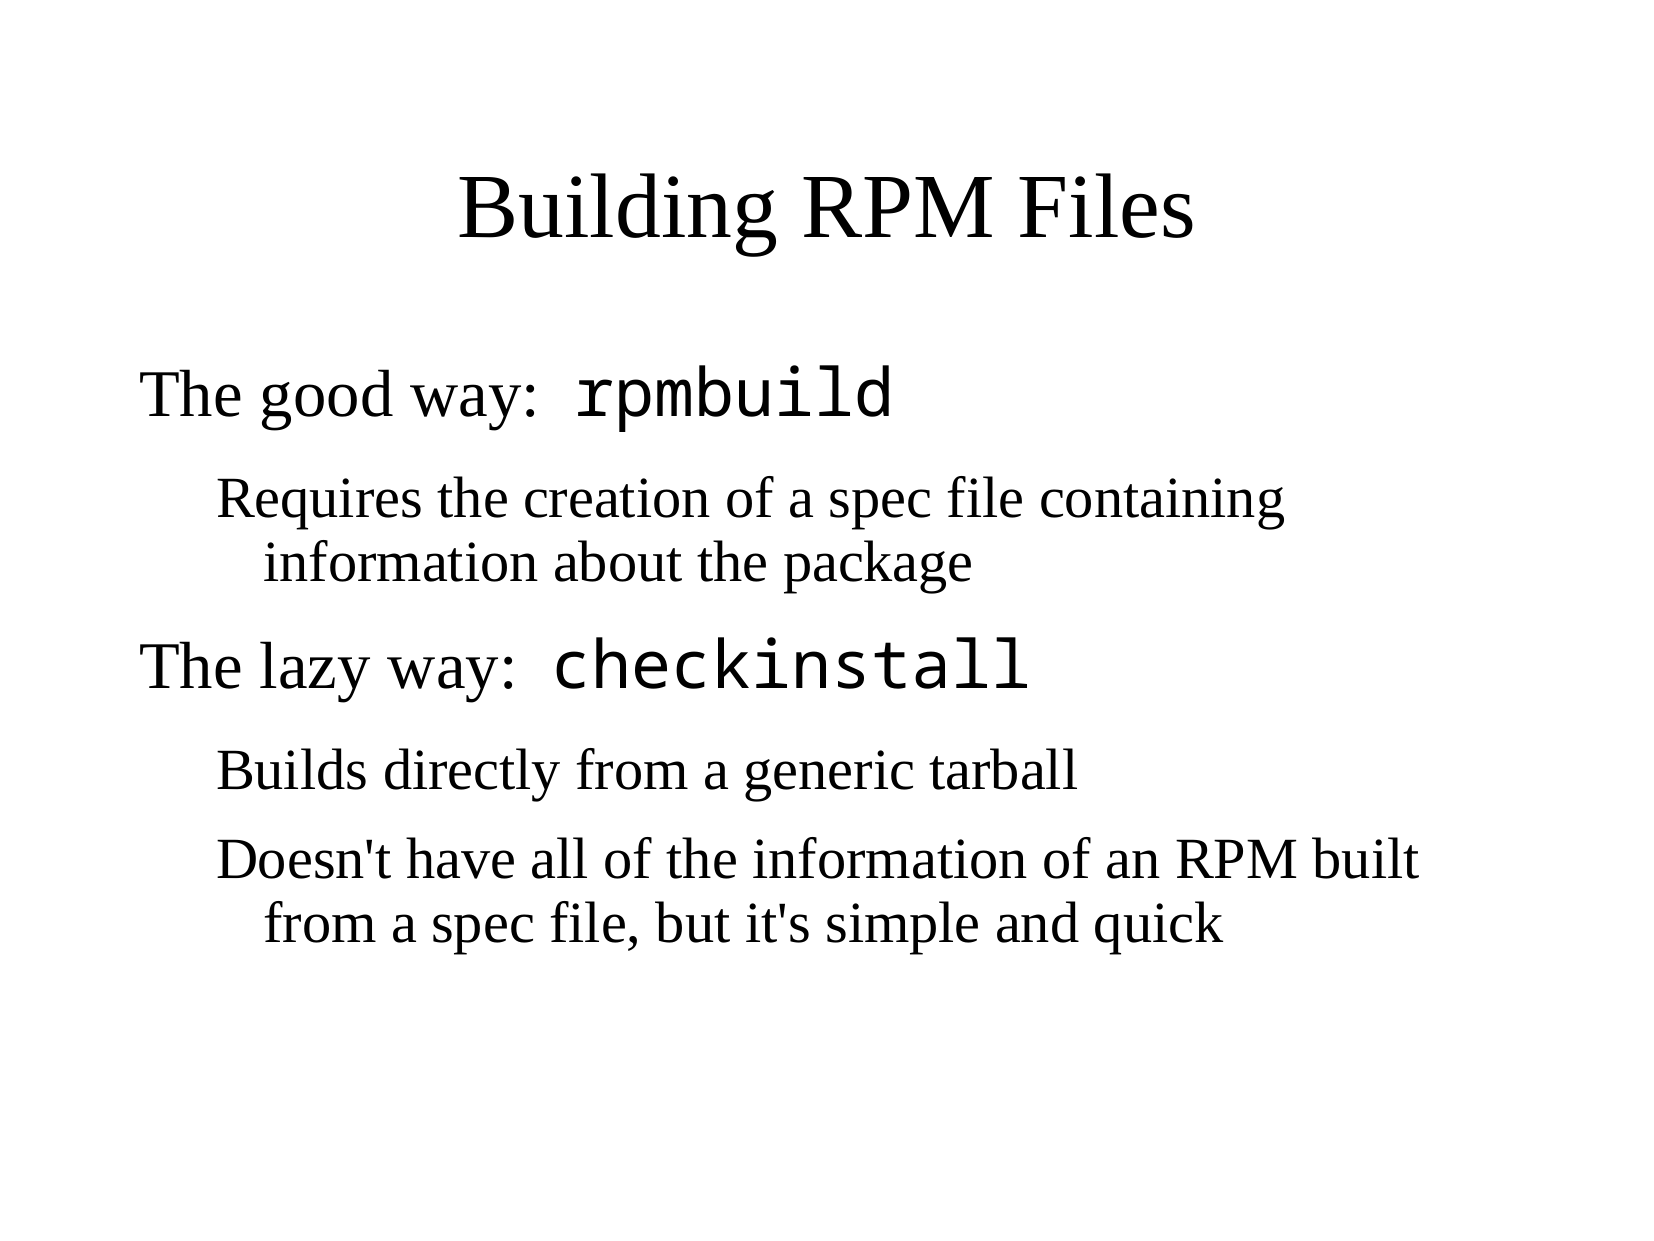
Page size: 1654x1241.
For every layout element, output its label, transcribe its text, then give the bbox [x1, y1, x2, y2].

list The good way: rpmbuild Requires the creation of a spec file containing information about the package The lazy way: checkinstall Builds directly from a generic tarball Doesn't have all of the information of an RPM built from a spec file, but it's simple and quick [121, 344, 1534, 1127]
title Building RPM Files [121, 102, 1534, 311]
